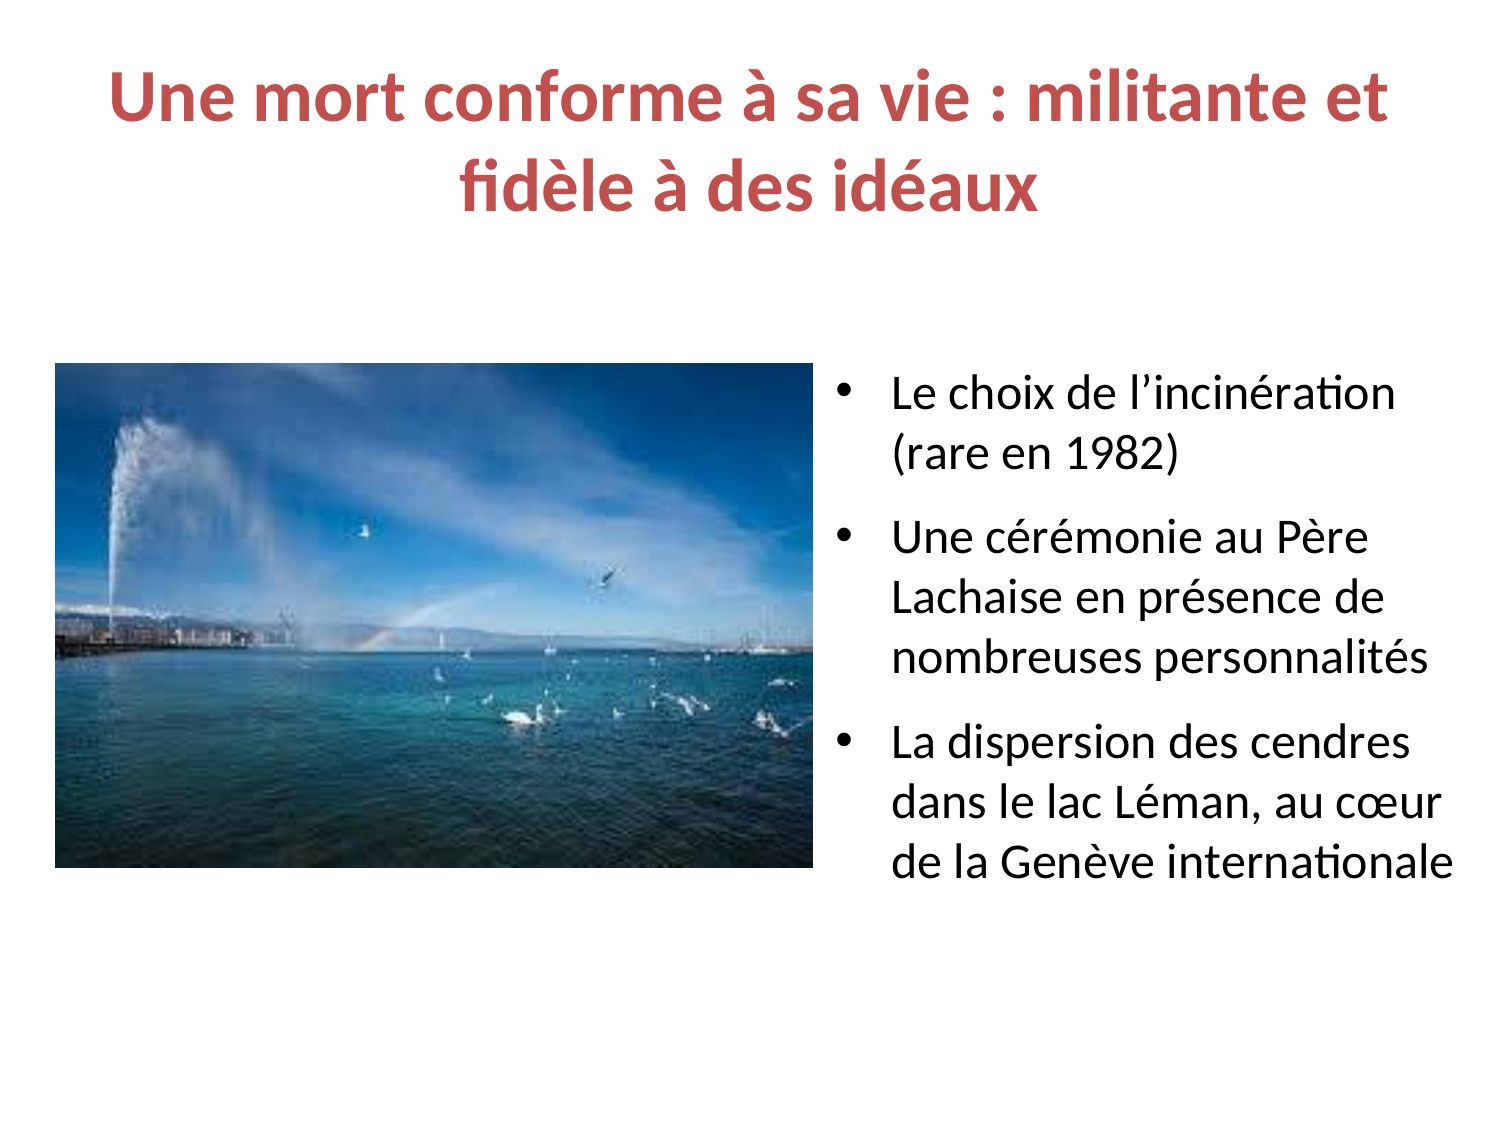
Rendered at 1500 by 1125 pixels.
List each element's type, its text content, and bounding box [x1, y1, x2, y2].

picture [55, 363, 813, 868]
title Une mort conforme à sa vie : militante et fidèle à des idéaux [75, 82, 1426, 282]
list Le choix de l’incinération (rare en 1982) Une cérémonie au Père Lachaise en présence de nombreuses personnalités La dispersion des cendres dans le lac Léman, au cœur de la Genève internationale [820, 351, 1477, 1005]
